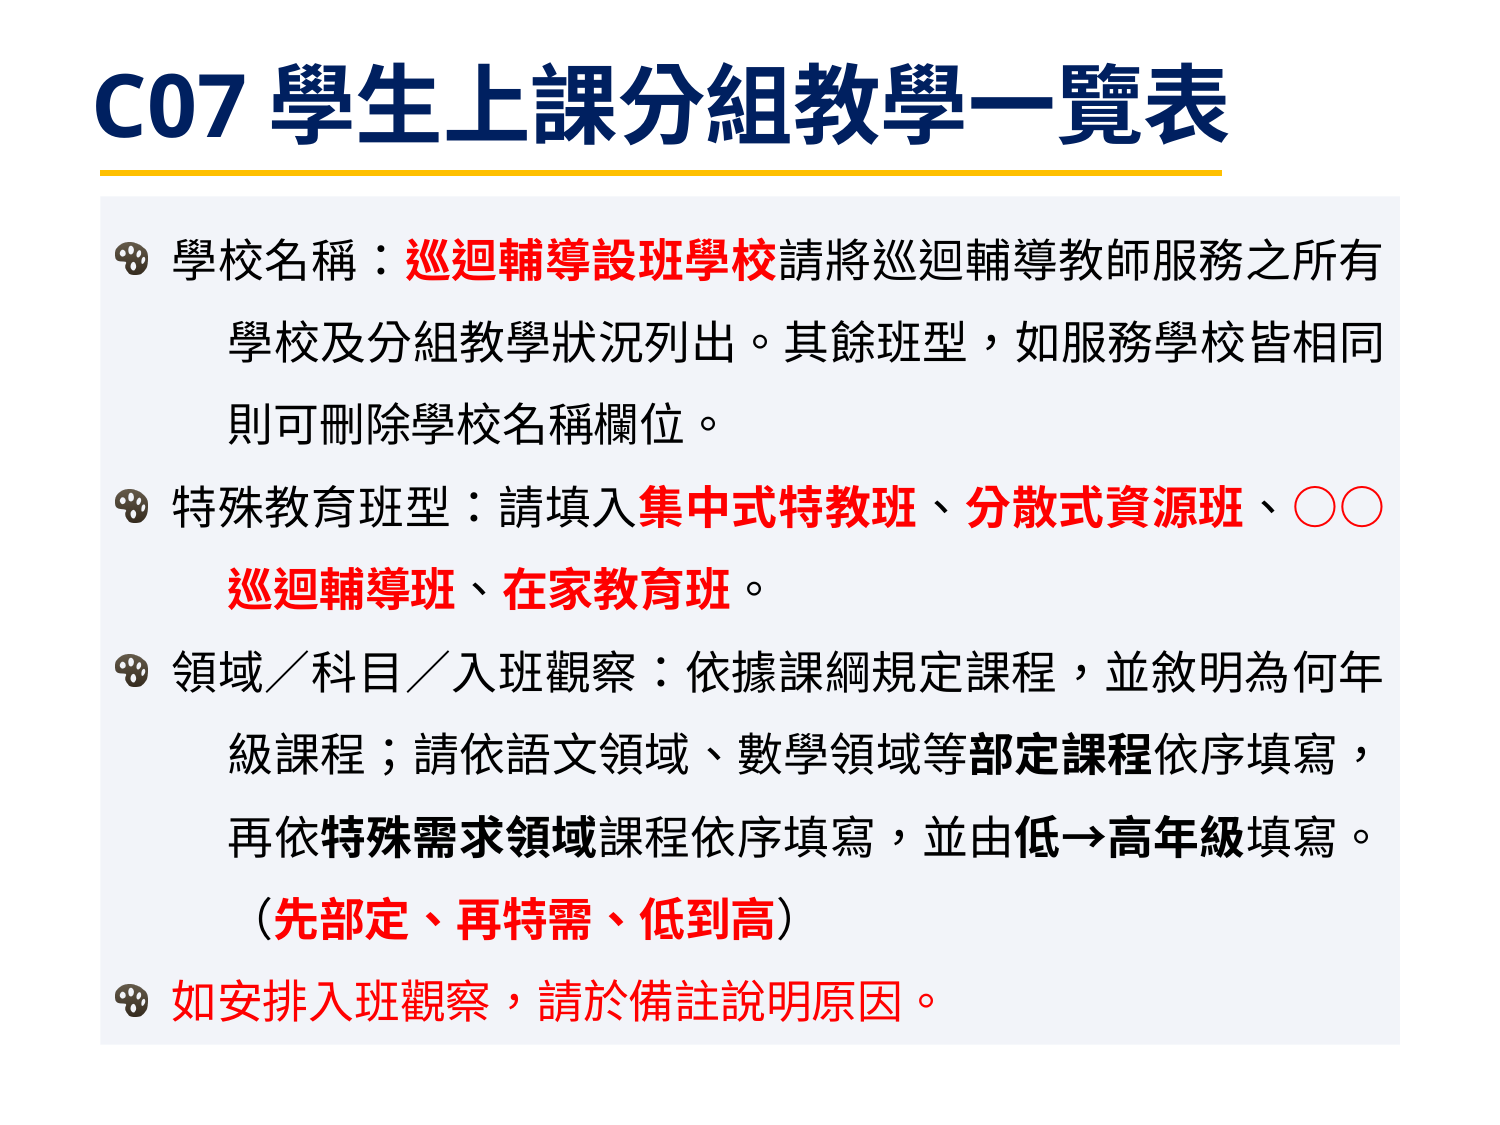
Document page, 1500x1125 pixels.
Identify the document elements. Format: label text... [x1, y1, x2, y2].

text_box 學校名稱：巡迴輔導設班學校請將巡迴輔導教師服務之所有學校及分組教學狀況列出。其餘班型，如服務學校皆相同則可刪除學校名稱欄位。 特殊教育班型：請填入集中式特教班、分散式資源班、○○巡迴輔導班、在家教育班。 領域／科目／入班觀察：依據課綱規定課程，並敘明為何年級課程；請依語文領域、數學領域等部定課程依序填寫，再依特殊需求領域課程依序填寫，並由低→高年級填寫。（先部定、再特需、低到高） 如安排入班觀察，請於備註說明原因。 [100, 196, 1400, 1045]
text_box C07學生上課分組教學一覽表 [76, 42, 1244, 164]
